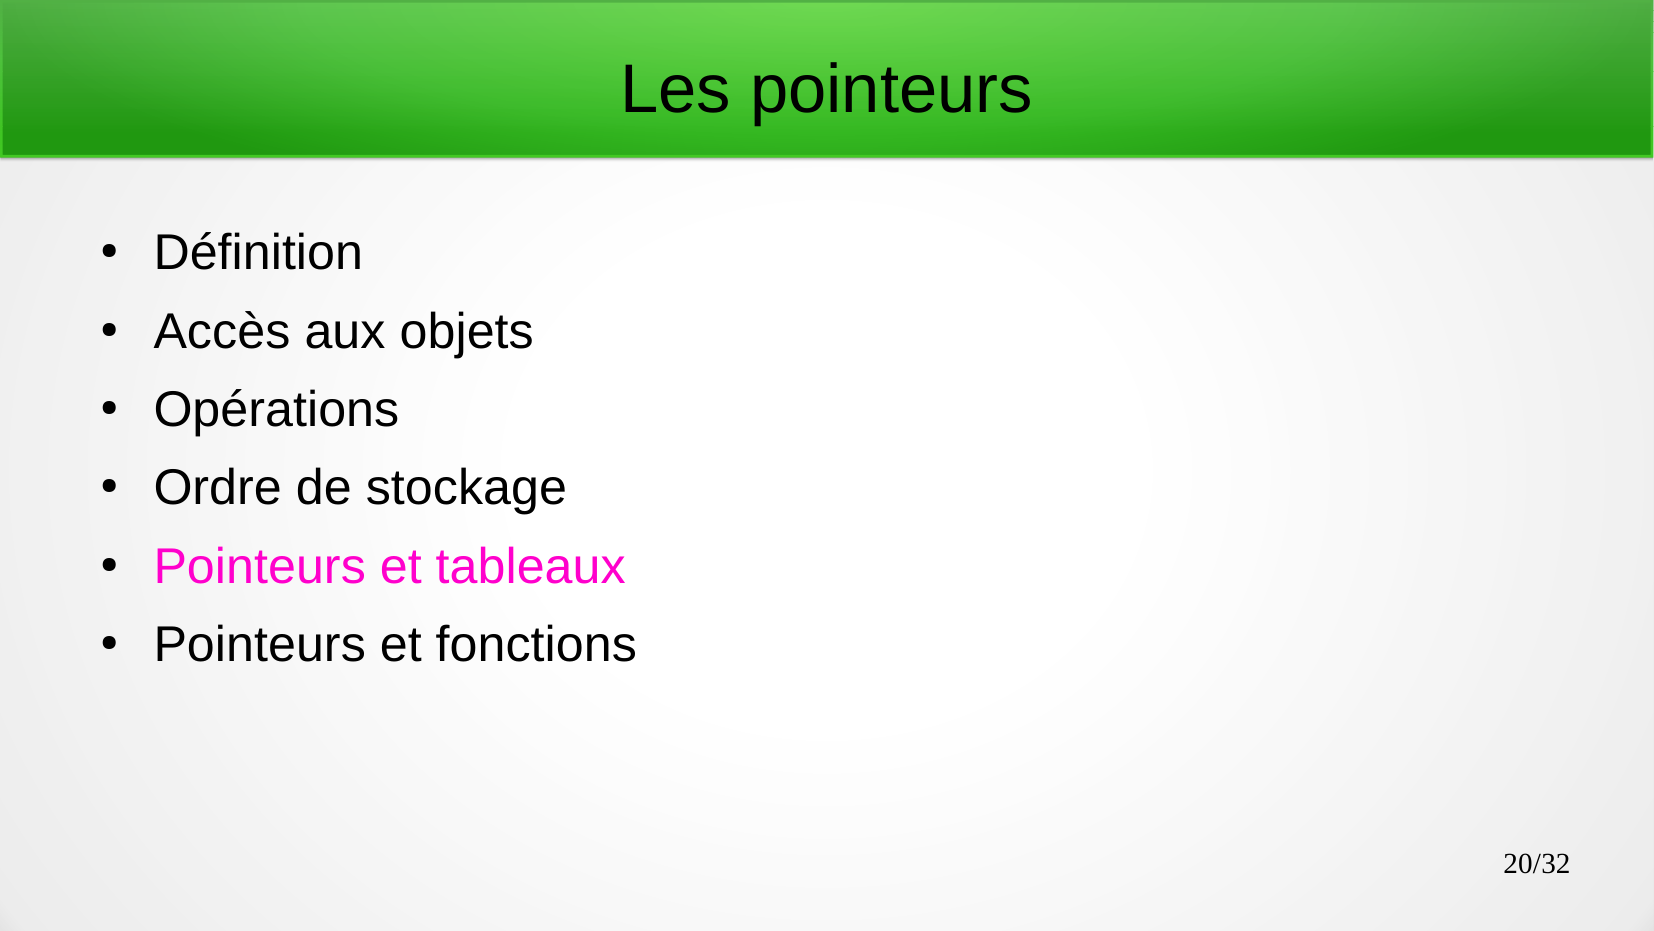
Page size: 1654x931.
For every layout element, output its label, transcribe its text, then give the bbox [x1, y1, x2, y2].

title Les pointeurs [82, 35, 1571, 142]
list Définition Accès aux objets Opérations Ordre de stockage Pointeurs et tableaux Pointeurs et fonctions [82, 224, 1571, 764]
